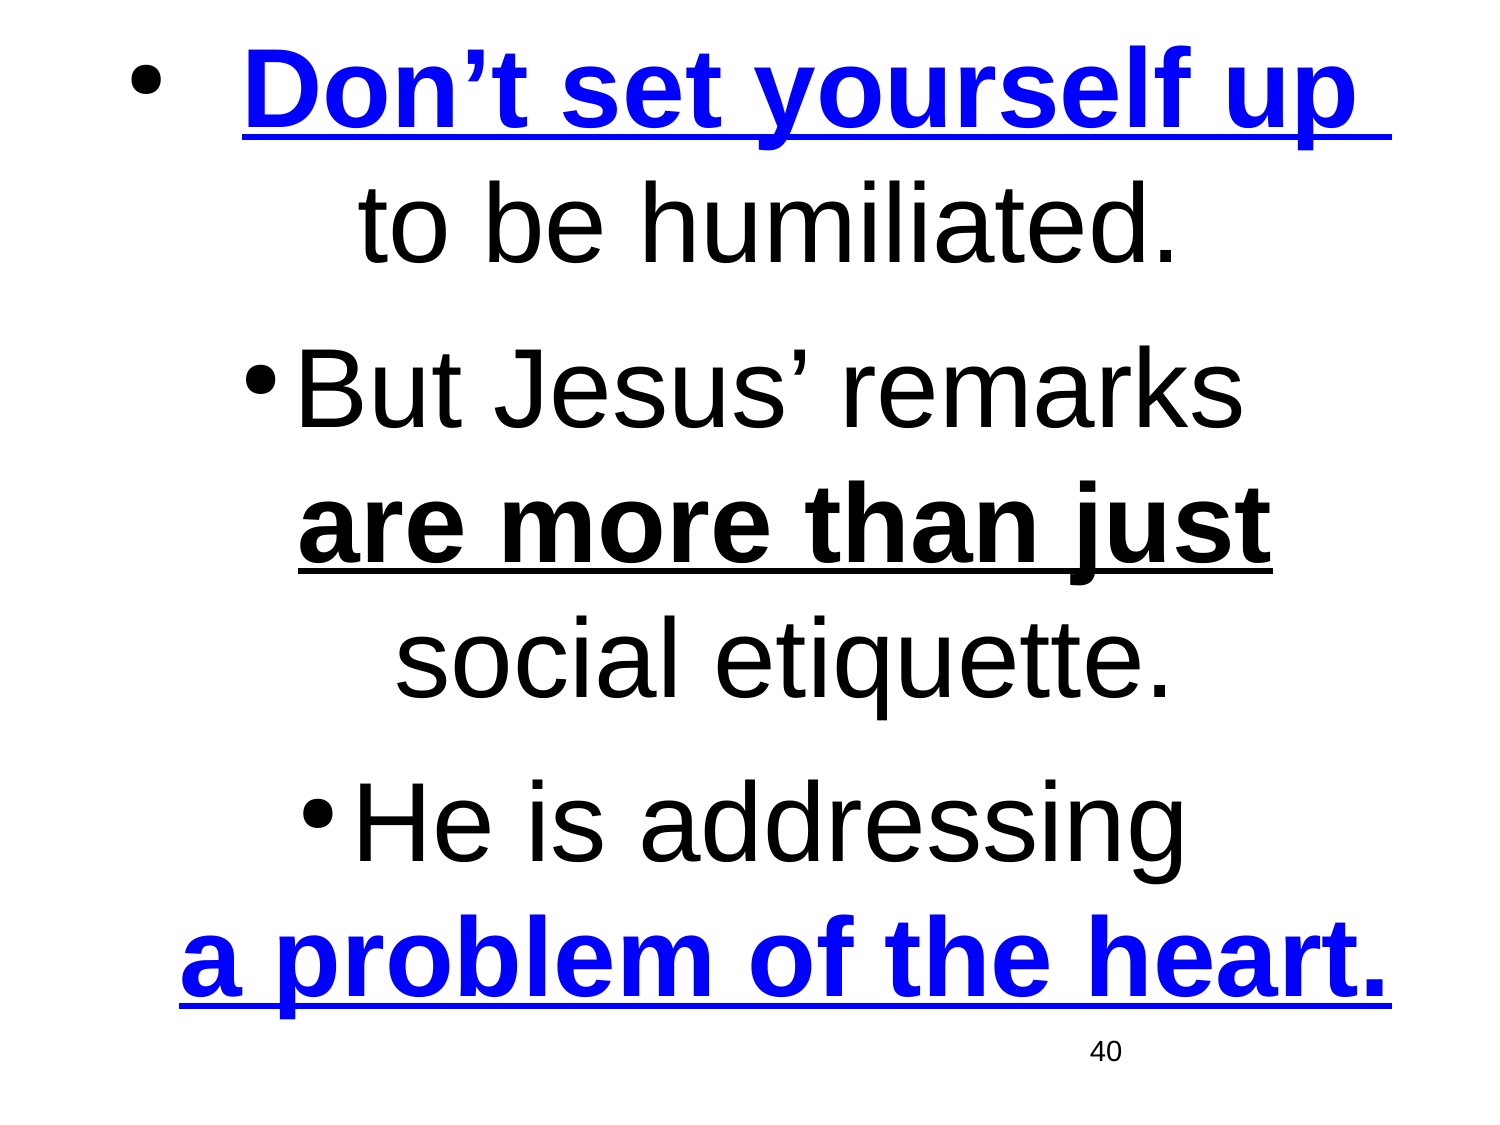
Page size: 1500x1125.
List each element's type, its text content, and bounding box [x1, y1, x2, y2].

list Don’t set yourself up to be humiliated. But Jesus’ remarks are more than just social etiquette. He is addressing a problem of the heart. [15, 15, 1486, 1111]
